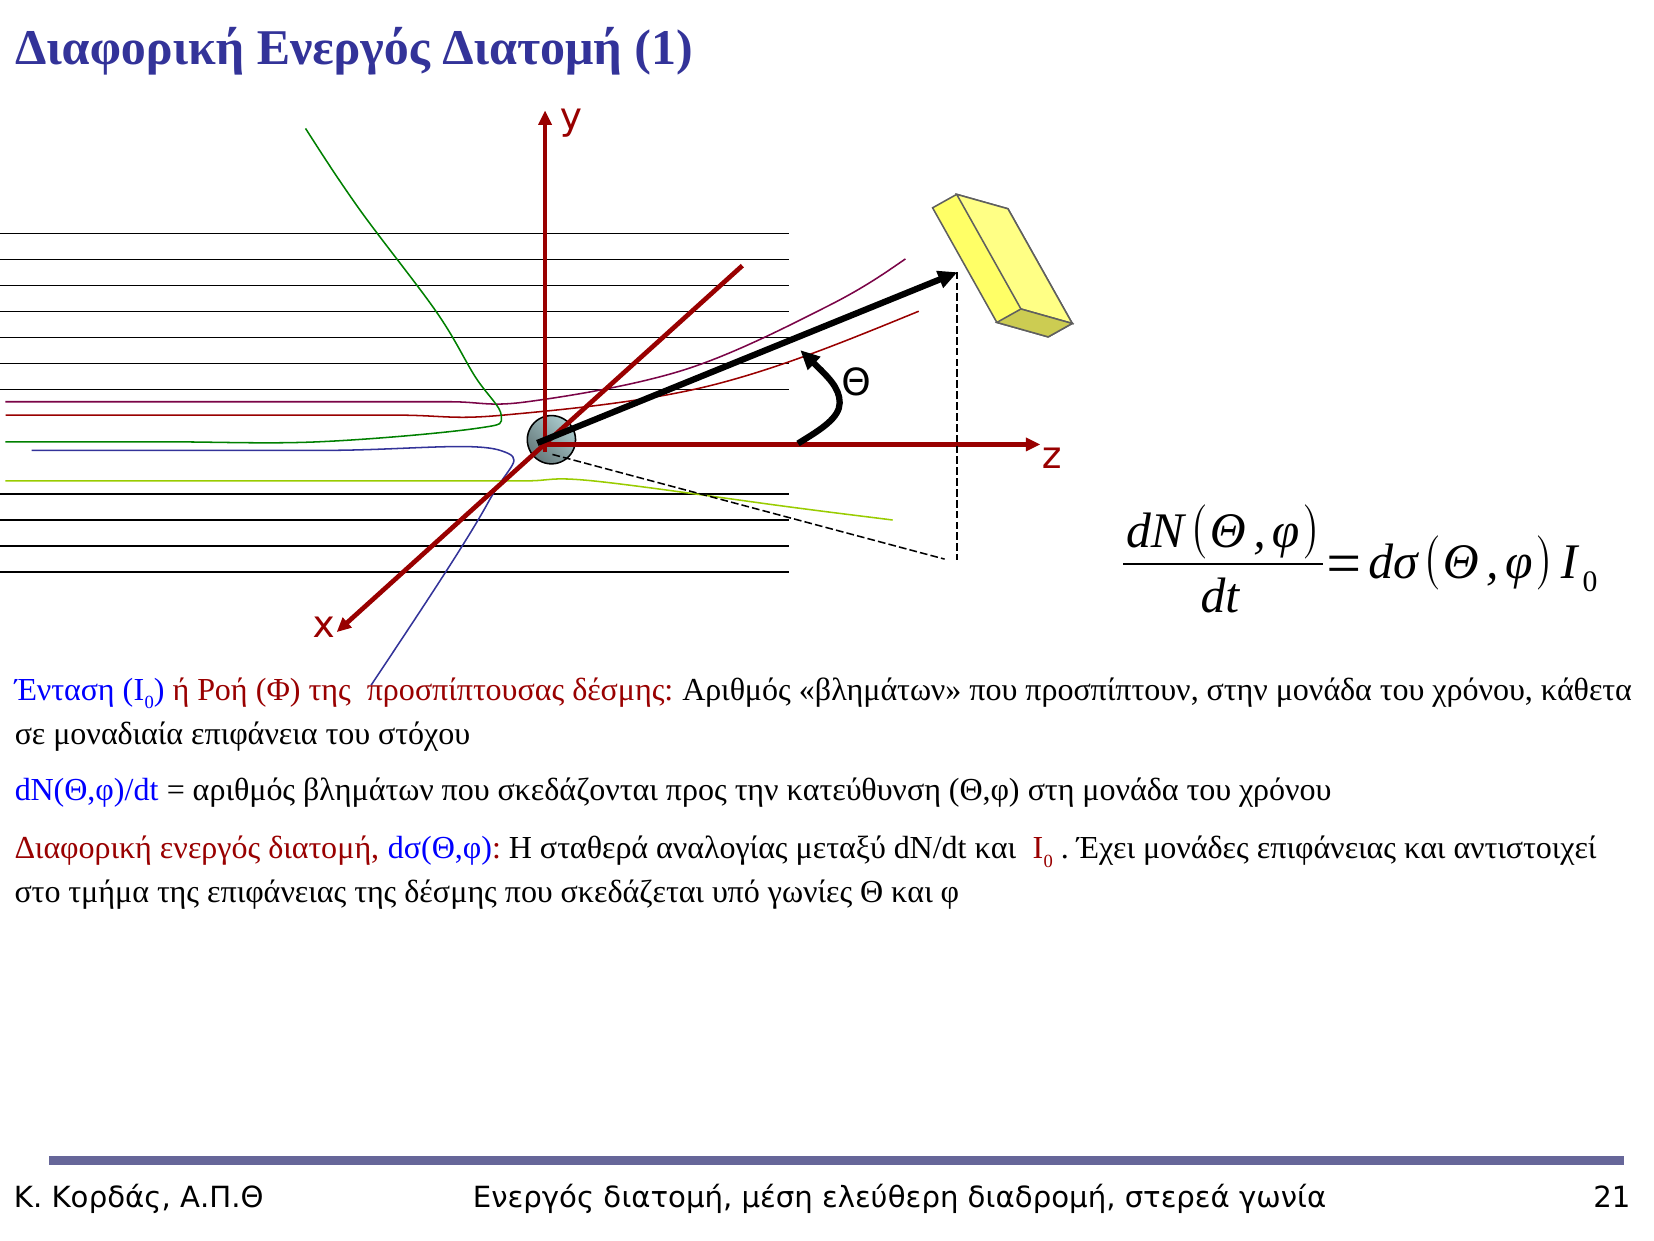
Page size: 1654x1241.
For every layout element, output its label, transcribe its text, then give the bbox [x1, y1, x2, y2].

text_box [527, 417, 543, 453]
text_box z [1027, 423, 1080, 484]
text_box y [545, 84, 598, 146]
text_box [547, 415, 566, 435]
text_box Ένταση (Ι0) ή Ροή (Φ) της προσπίπτουσας δέσμης: Αριθμός «βλημάτων» που προσπίπτουν, στην μονάδα του χρόνου, κάθετα σε μοναδιαία επιφάνεια του στόχου dN(Θ,φ)/dt = αριθμός βλημάτων που σκεδάζονται προς την κατεύθυνση (Θ,φ) στη μονάδα του χρόνου [0, 660, 1654, 815]
text_box Θ [847, 370, 864, 393]
text_box x [297, 592, 350, 654]
chart [1107, 500, 1609, 624]
text_box Διαφορική ενεργός διατομή, dσ(Θ,φ): Η σταθερά αναλογίας μεταξύ dN/dt και Ι0 . Έχει μονάδες επιφάνειας και αντιστοιχεί στο τμήμα της επιφάνειας της δέσμης που σκεδάζεται υπό γωνίες Θ και φ [0, 819, 1622, 917]
text_box [552, 432, 576, 442]
text_box Θ [826, 350, 866, 411]
text_box [932, 194, 1073, 337]
text_box [535, 447, 575, 464]
title Διαφορική Ενεργός Διατομή (1) [0, 0, 1489, 89]
